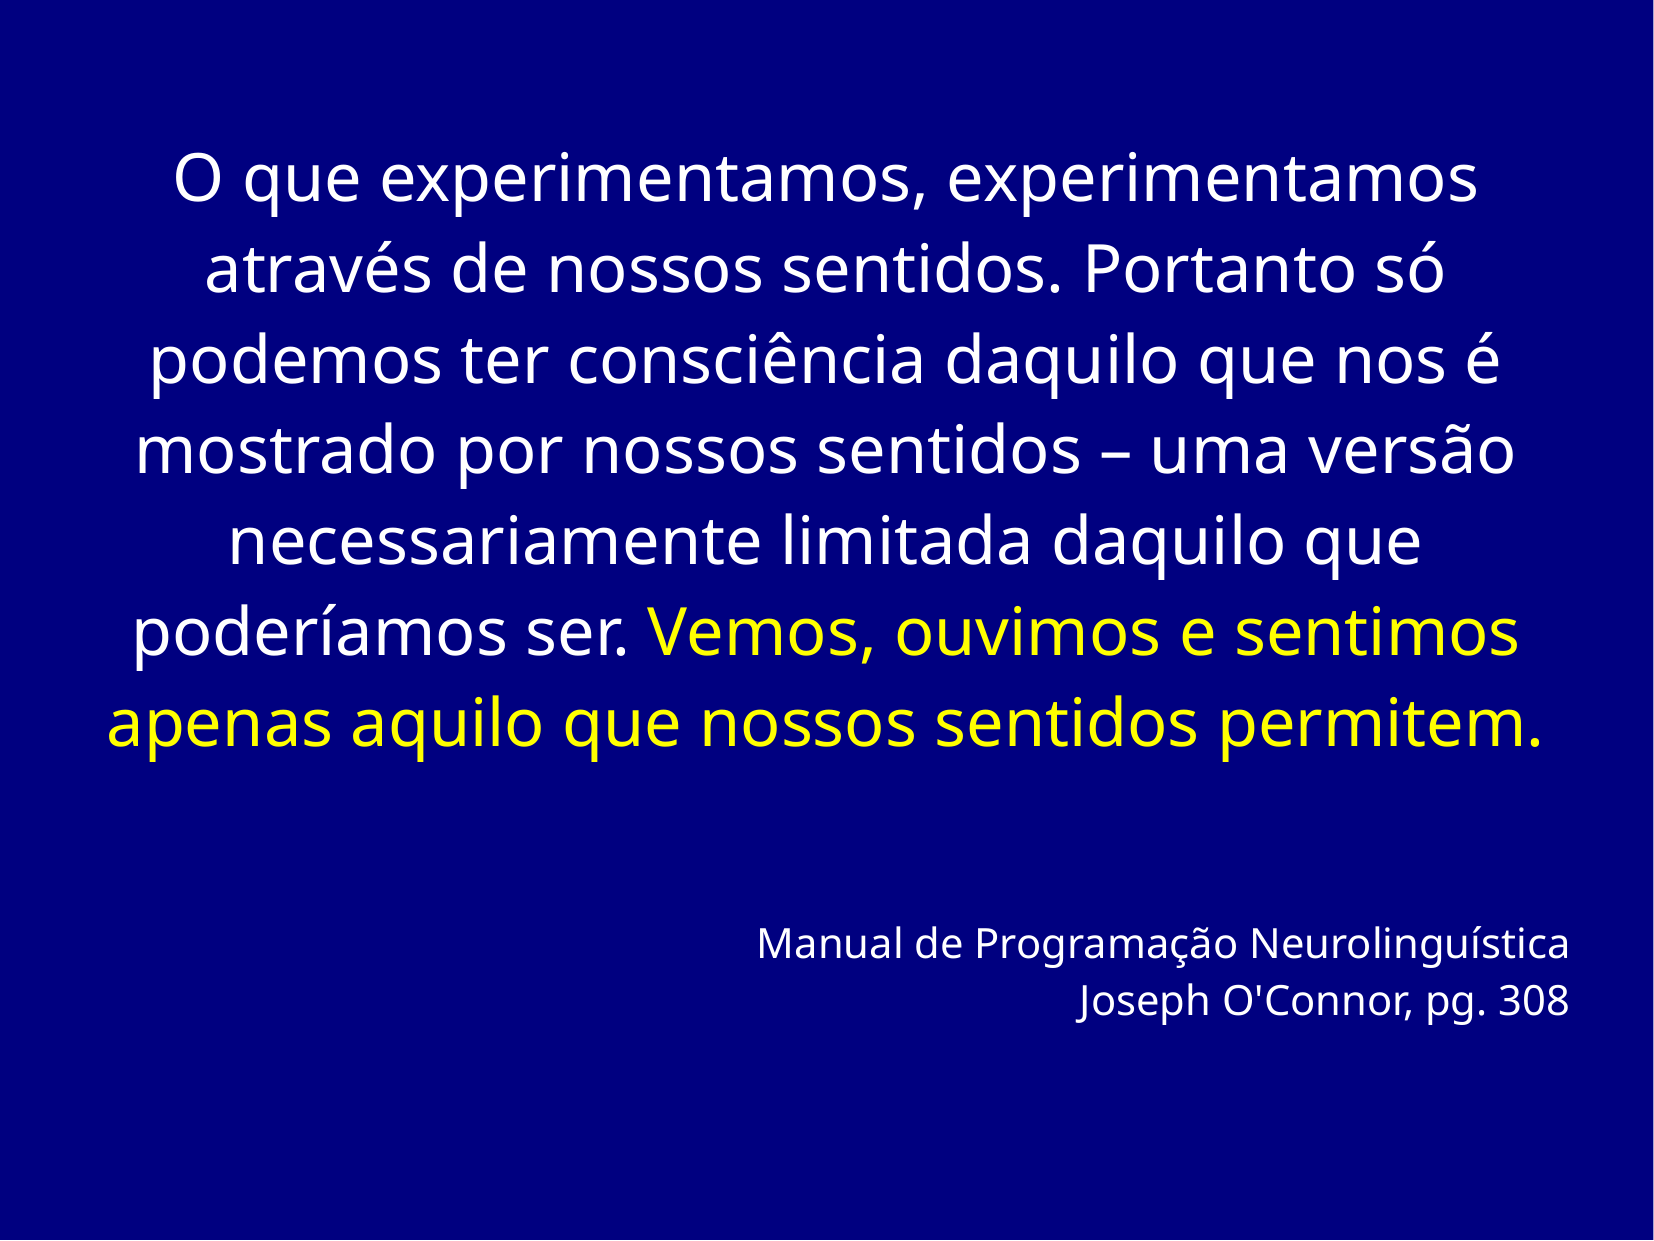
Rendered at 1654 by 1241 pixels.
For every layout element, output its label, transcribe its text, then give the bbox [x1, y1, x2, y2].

subtitle O que experimentamos, experimentamos através de nossos sentidos. Portanto só podemos ter consciência daquilo que nos é mostrado por nossos sentidos – uma versão necessariamente limitada daquilo que poderíamos ser. Vemos, ouvimos e sentimos apenas aquilo que nossos sentidos permitem. Manual de Programação Neurolinguística Joseph O'Connor, pg. 308 [82, 49, 1571, 1109]
